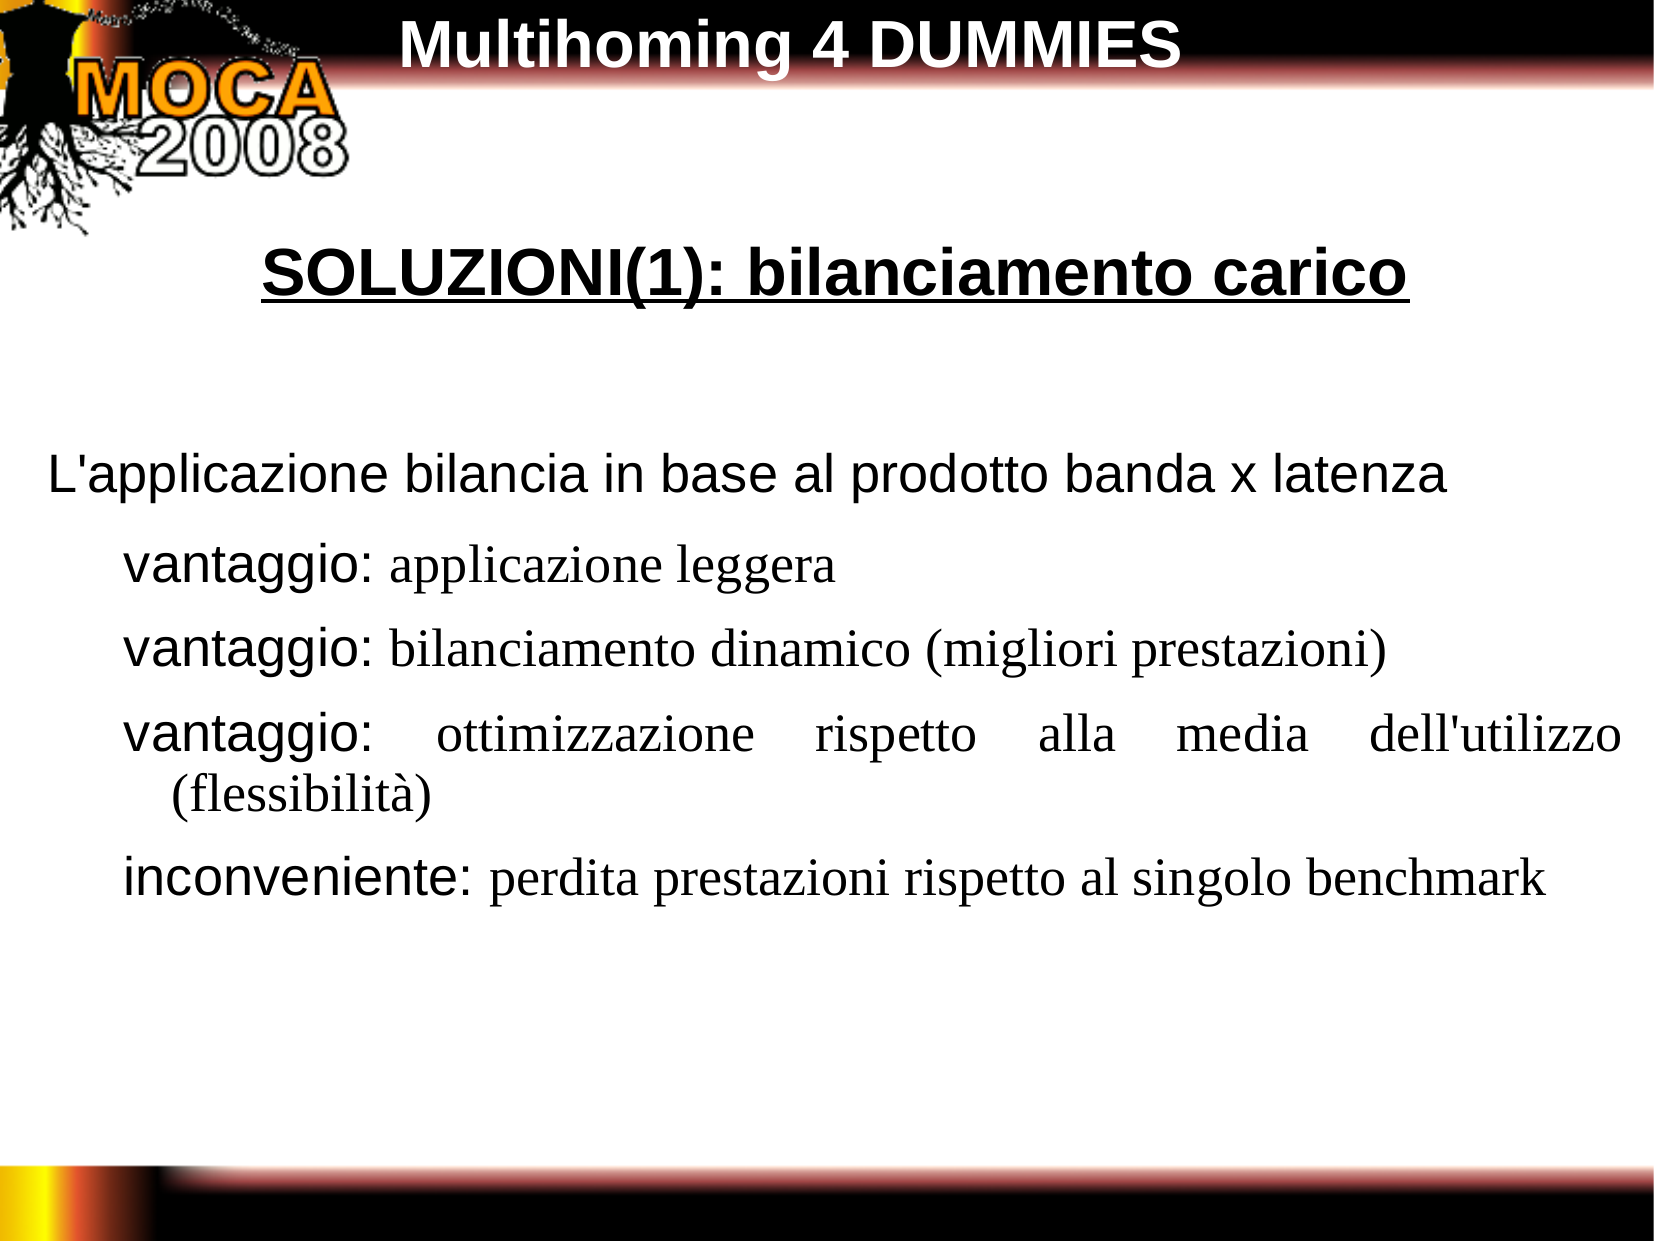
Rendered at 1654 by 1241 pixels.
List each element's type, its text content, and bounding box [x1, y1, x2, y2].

list SOLUZIONI(1): bilanciamento carico L'applicazione bilancia in base al prodotto banda x latenza vantaggio: applicazione leggera vantaggio: bilanciamento dinamico (migliori prestazioni) vantaggio: ottimizzazione rispetto alla media dell'utilizzo (flessibilità) inconveniente: perdita prestazioni rispetto al singolo benchmark [29, 147, 1625, 1093]
picture [0, 0, 1654, 1241]
title Multihoming 4 DUMMIES [324, 0, 1654, 89]
